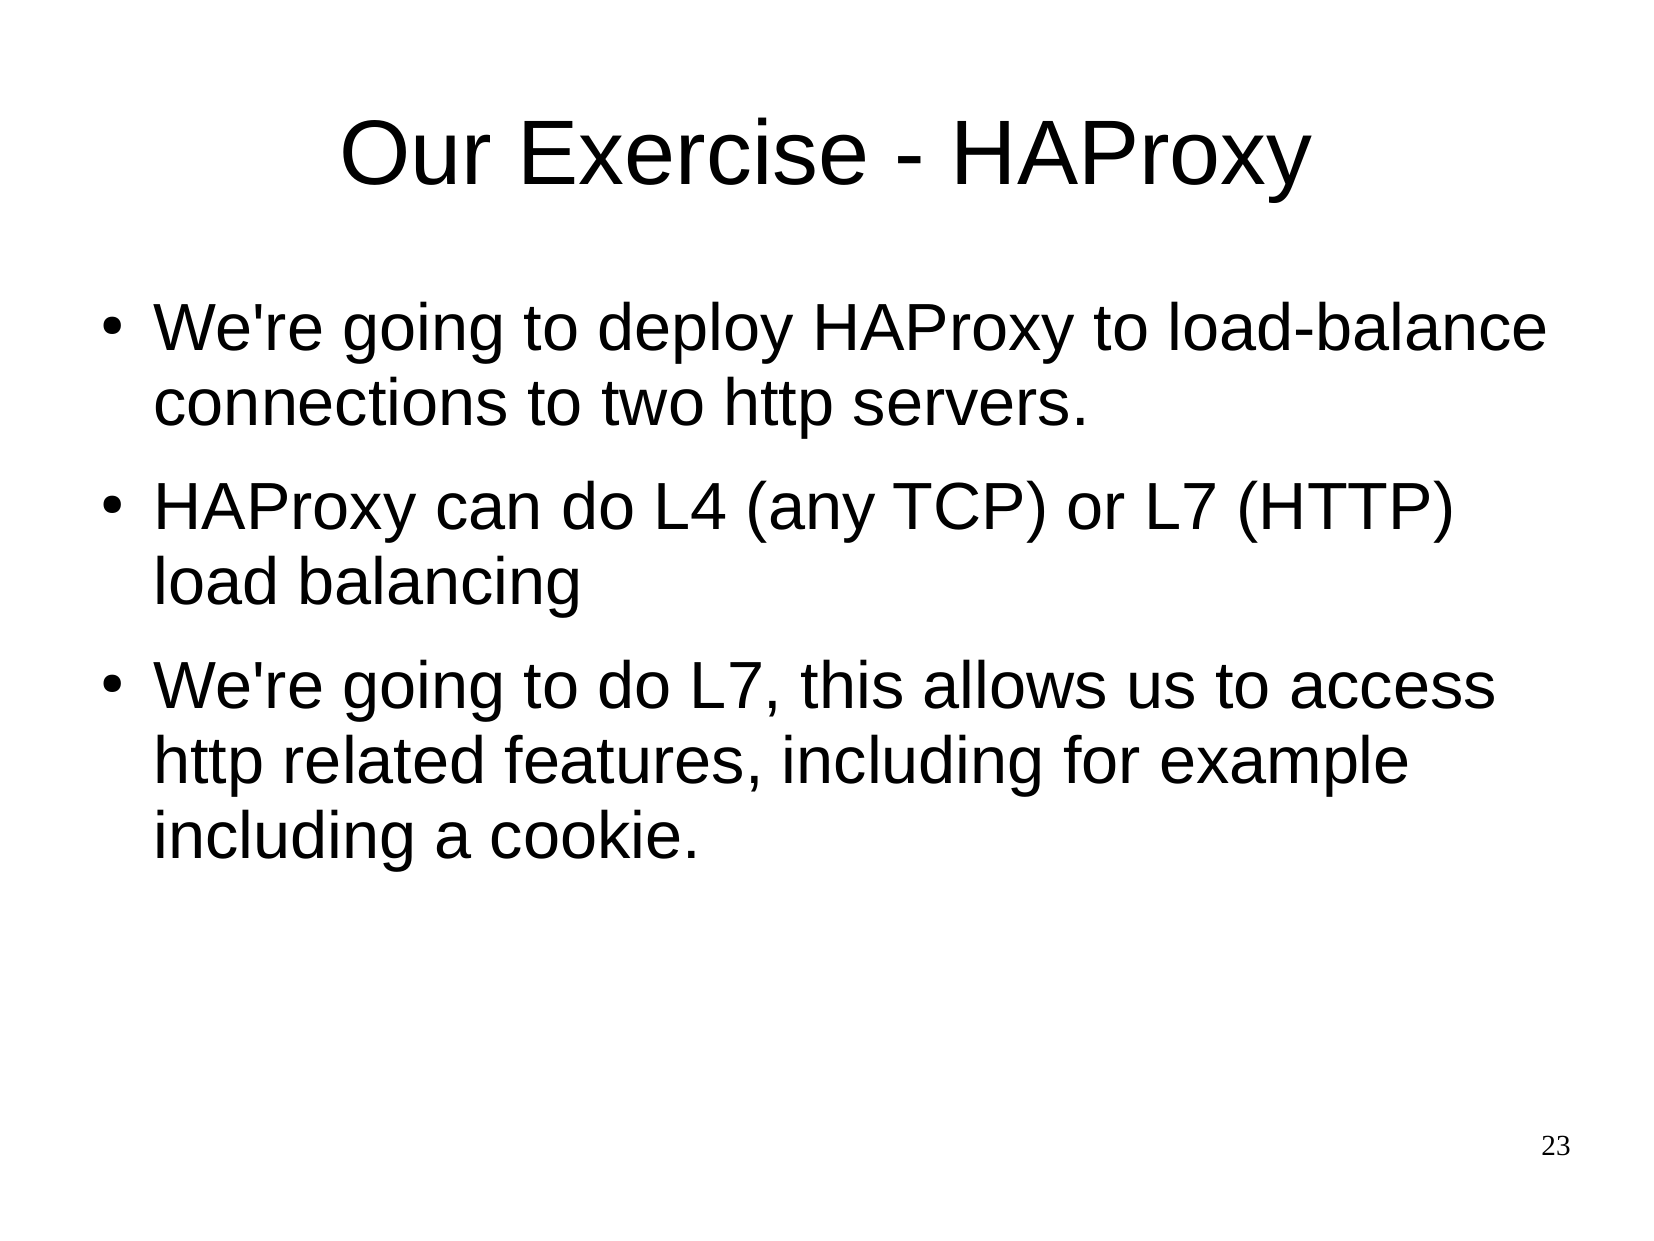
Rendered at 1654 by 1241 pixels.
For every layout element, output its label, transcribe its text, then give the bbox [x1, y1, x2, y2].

list We're going to deploy HAProxy to load-balance connections to two http servers. HAProxy can do L4 (any TCP) or L7 (HTTP) load balancing We're going to do L7, this allows us to access http related features, including for example including a cookie. [82, 290, 1571, 1109]
title Our Exercise - HAProxy [82, 49, 1571, 257]
